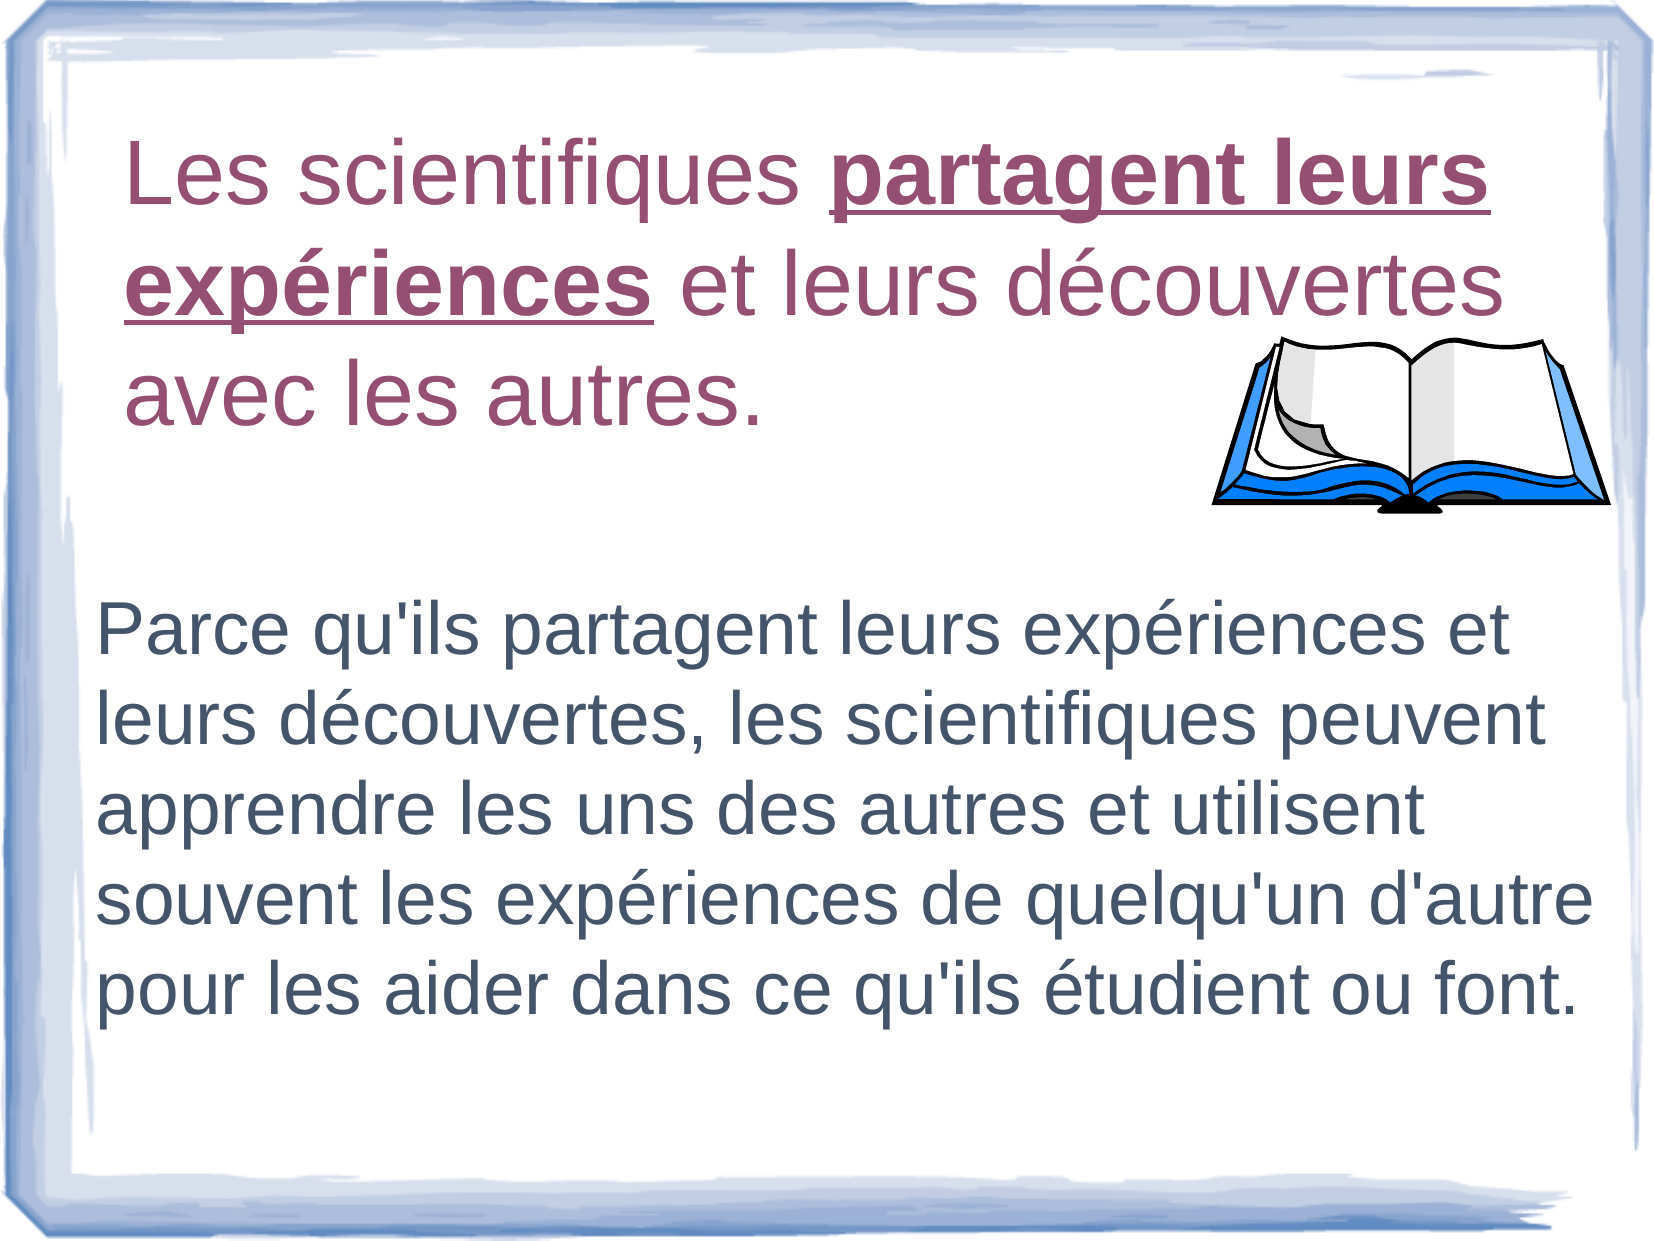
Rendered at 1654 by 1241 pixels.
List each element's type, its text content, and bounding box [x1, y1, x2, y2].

chart [1211, 320, 1612, 515]
title Les scientifiques partagent leurs expériences et leurs découvertes avec les autres. [42, 113, 1588, 321]
list Parce qu'ils partagent leurs expériences et leurs découvertes, les scientifiques peuvent apprendre les uns des autres et utilisent souvent les expériences de quelqu'un d'autre pour les aider dans ce qu'ils étudient ou font. [95, 579, 1612, 1172]
